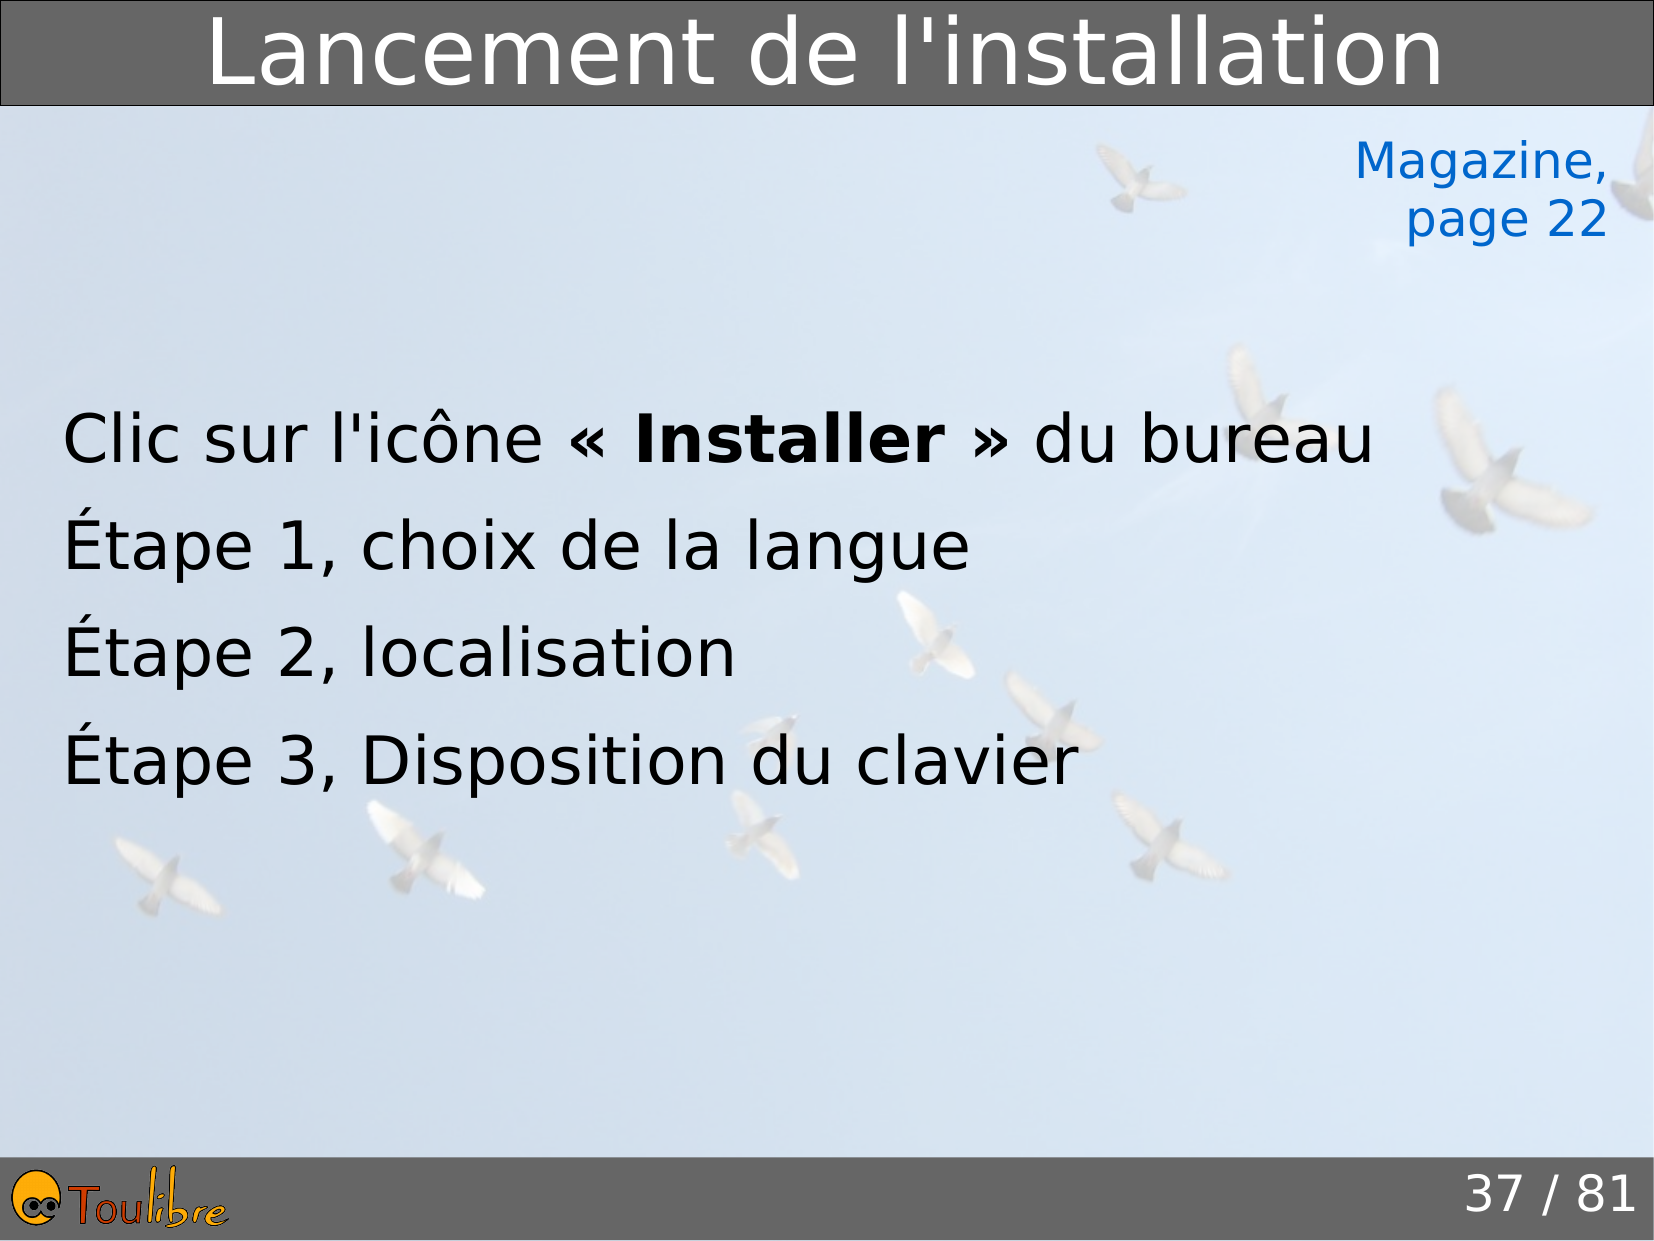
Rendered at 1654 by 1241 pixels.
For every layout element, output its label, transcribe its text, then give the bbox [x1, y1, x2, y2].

title Lancement de l'installation [0, 0, 1654, 107]
list Clic sur l'icône « Installer » du bureau Étape 1, choix de la langue Étape 2, localisation Étape 3, Disposition du clavier [44, 400, 1606, 826]
picture [11, 1165, 229, 1228]
text_box Magazine, page 22 [1329, 124, 1625, 256]
